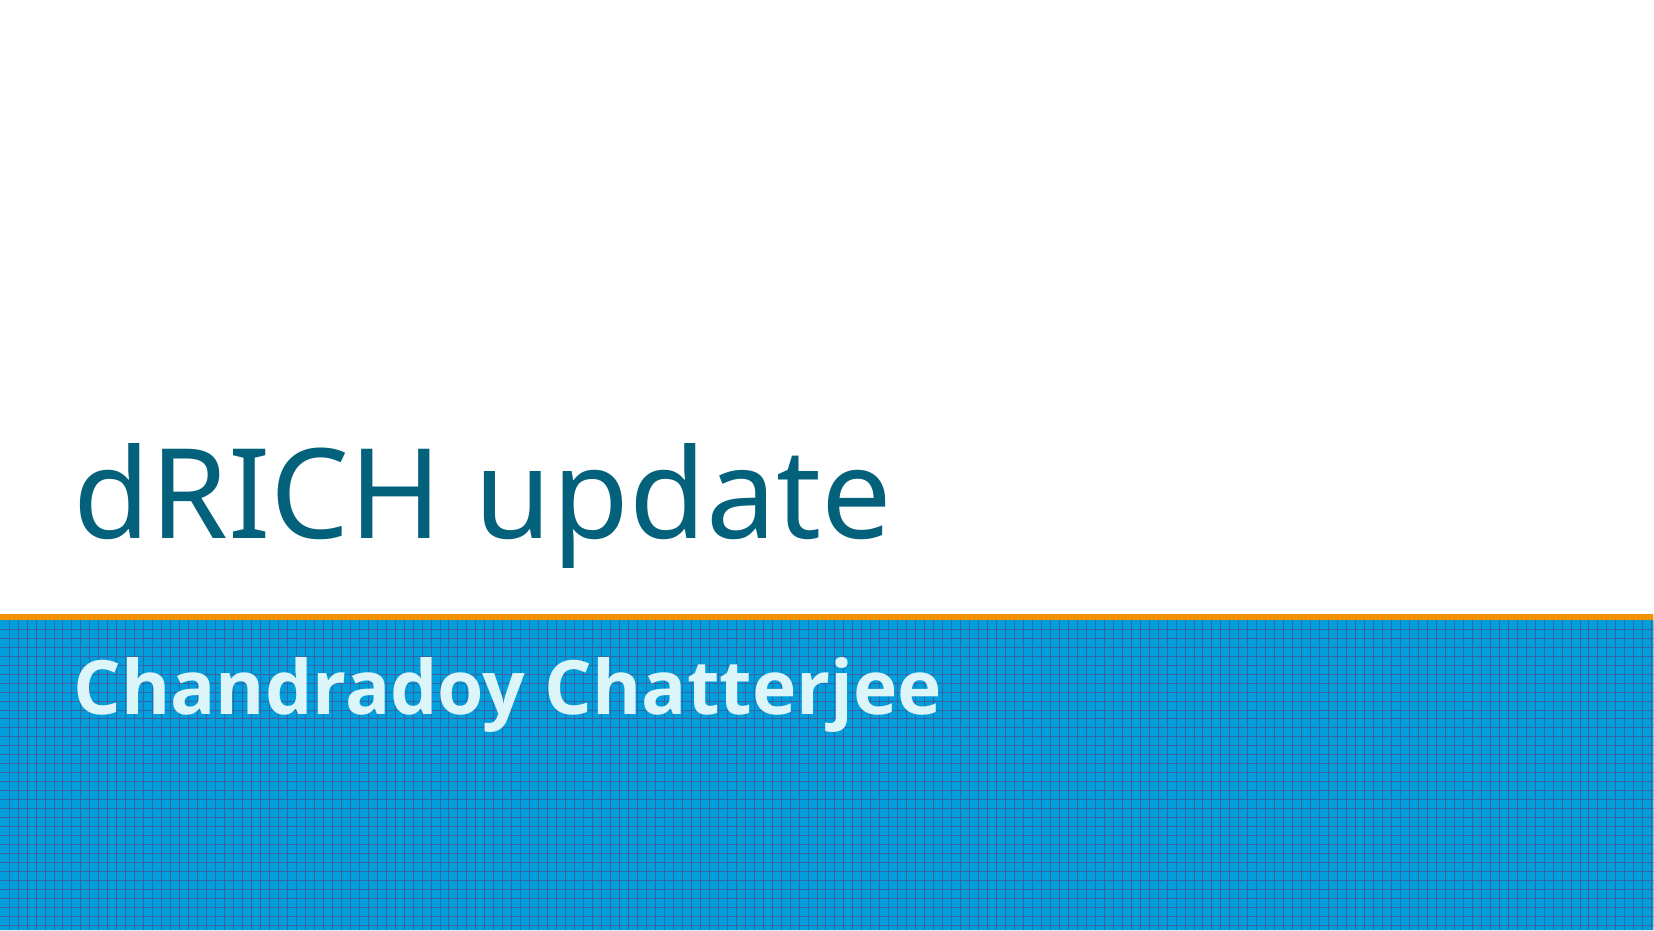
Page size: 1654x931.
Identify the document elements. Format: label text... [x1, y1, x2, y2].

title dRICH update [73, 44, 1551, 576]
subtitle Chandradoy Chatterjee [73, 634, 1551, 827]
